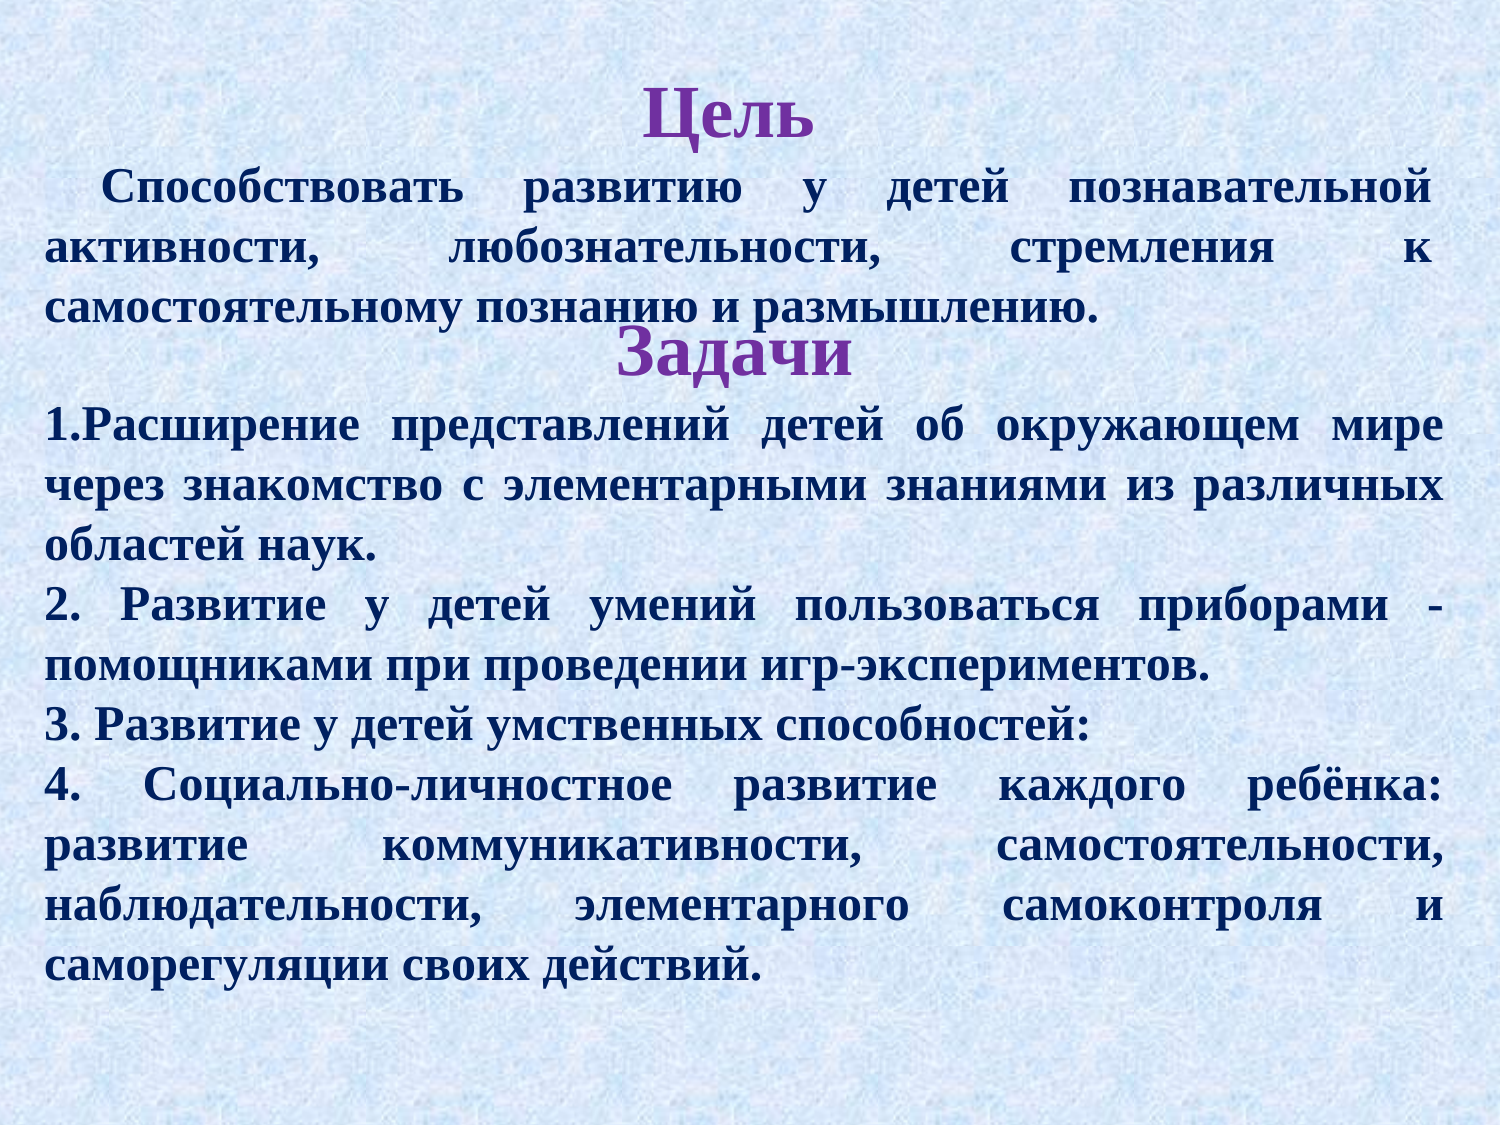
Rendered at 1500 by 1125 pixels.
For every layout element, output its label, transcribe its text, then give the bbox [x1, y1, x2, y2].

picture [0, 0, 1500, 1125]
text_box Цель Способствовать развитию у детей познавательной активности, любознательности, стремления к самостоятельному познанию и размышлению. [29, 54, 1447, 341]
text_box Задачи 1.Расширение представлений детей об окружающем мире через знакомство с элементарными знаниями из различных областей наук. 2. Развитие у детей умений пользоваться приборами - помощниками при проведении игр-экспериментов. 3. Развитие у детей умственных способностей: 4. Социально-личностное развитие каждого ребёнка: развитие коммуникативности, самостоятельности, наблюдательности, элементарного самоконтроля и саморегуляции своих действий. [29, 292, 1459, 999]
